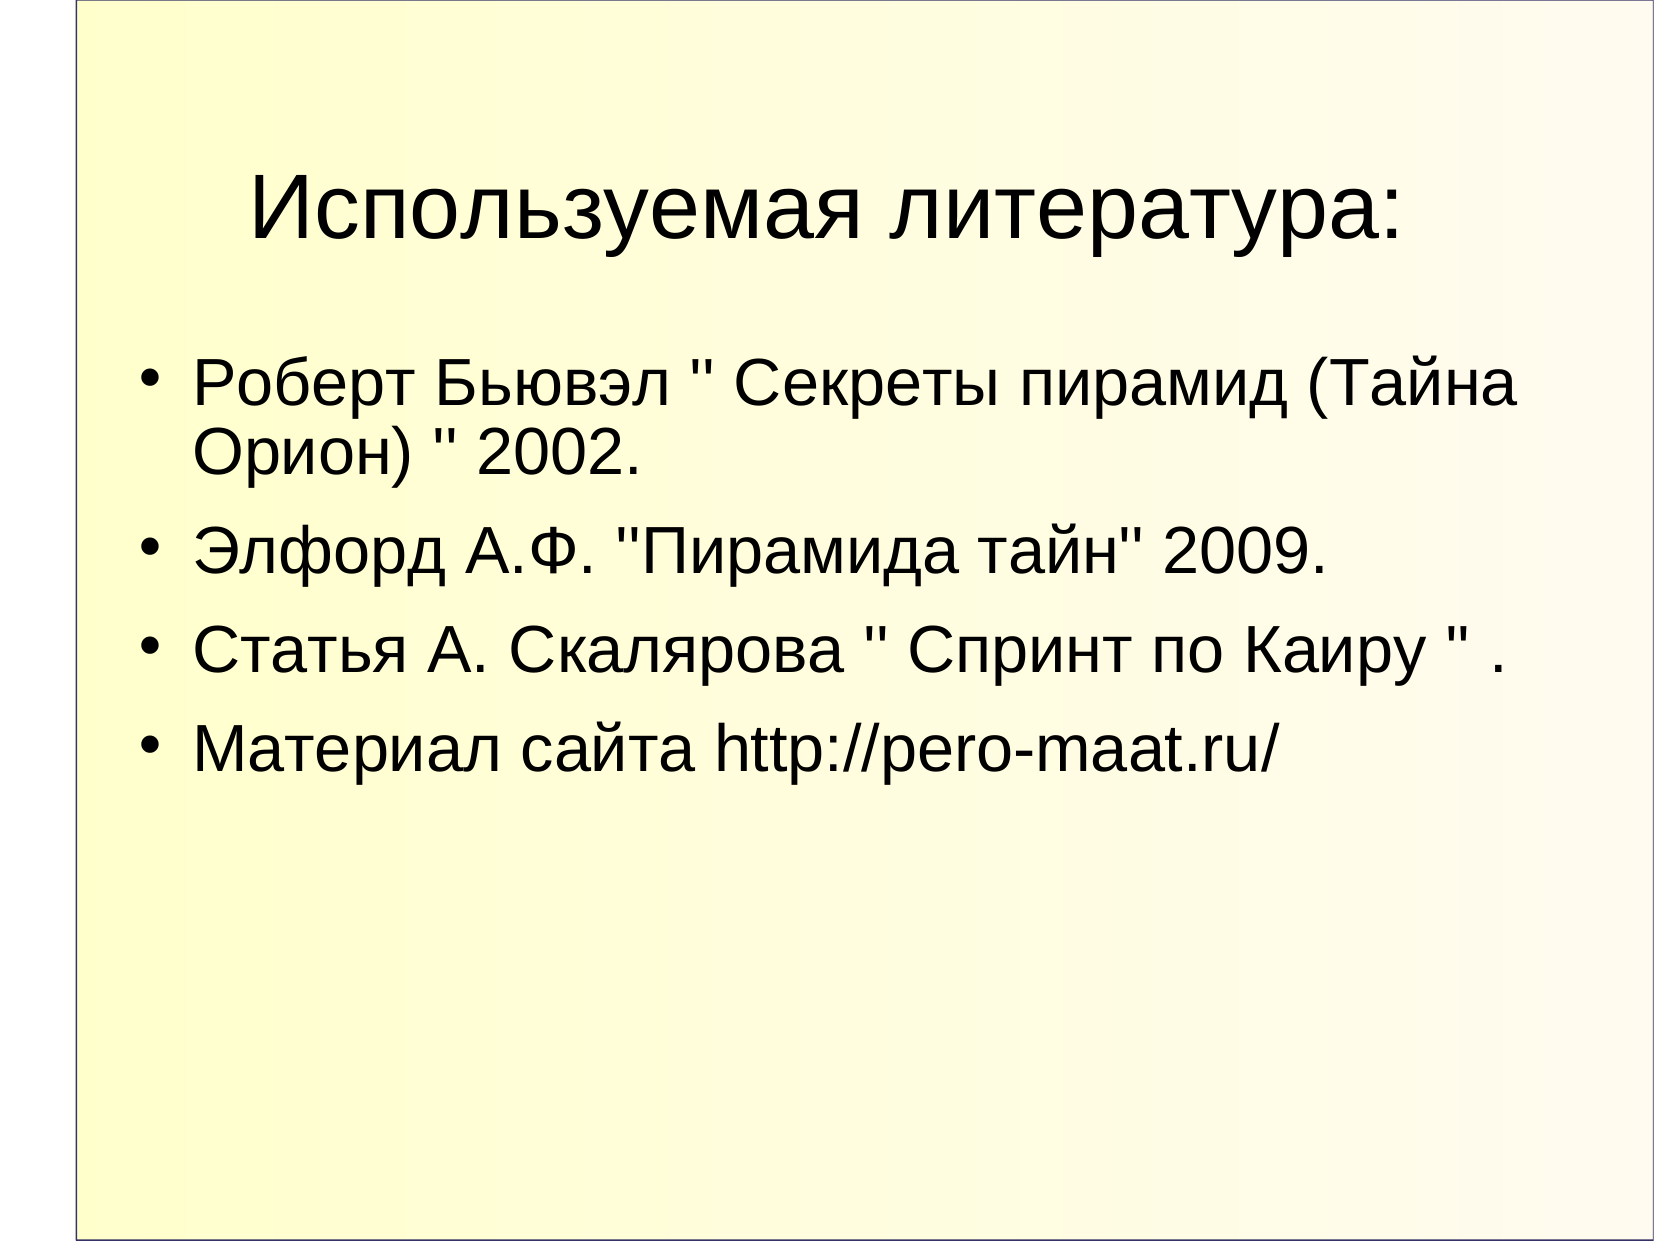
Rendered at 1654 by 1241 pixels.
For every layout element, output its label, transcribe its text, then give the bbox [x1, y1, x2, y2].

title Используемая литература: [121, 102, 1534, 310]
list Роберт Бьювэл '' Секреты пирамид (Тайна Орион) '' 2002. Элфорд А.Ф. ''Пирамида тайн'' 2009. Статья А. Скалярова '' Спринт по Каиру '' . Материал сайта http://pero-maat.ru/ [121, 344, 1534, 1164]
